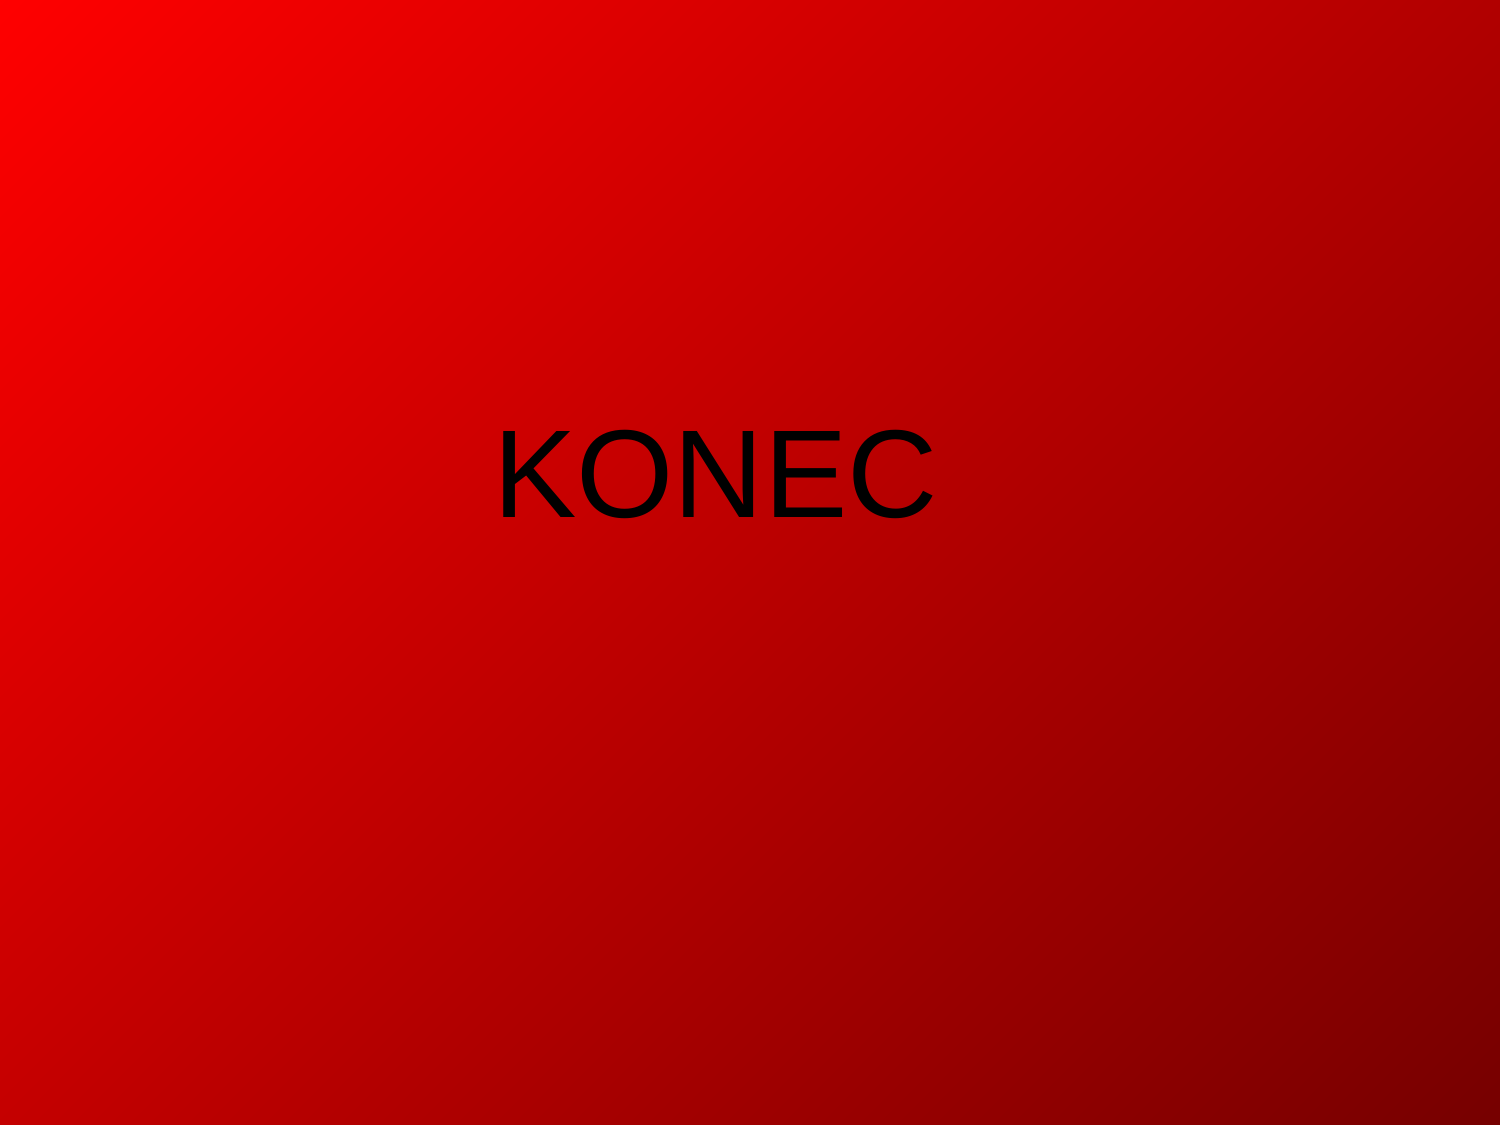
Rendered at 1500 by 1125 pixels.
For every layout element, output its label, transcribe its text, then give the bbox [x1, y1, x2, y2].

text_box KONEC [478, 385, 953, 551]
